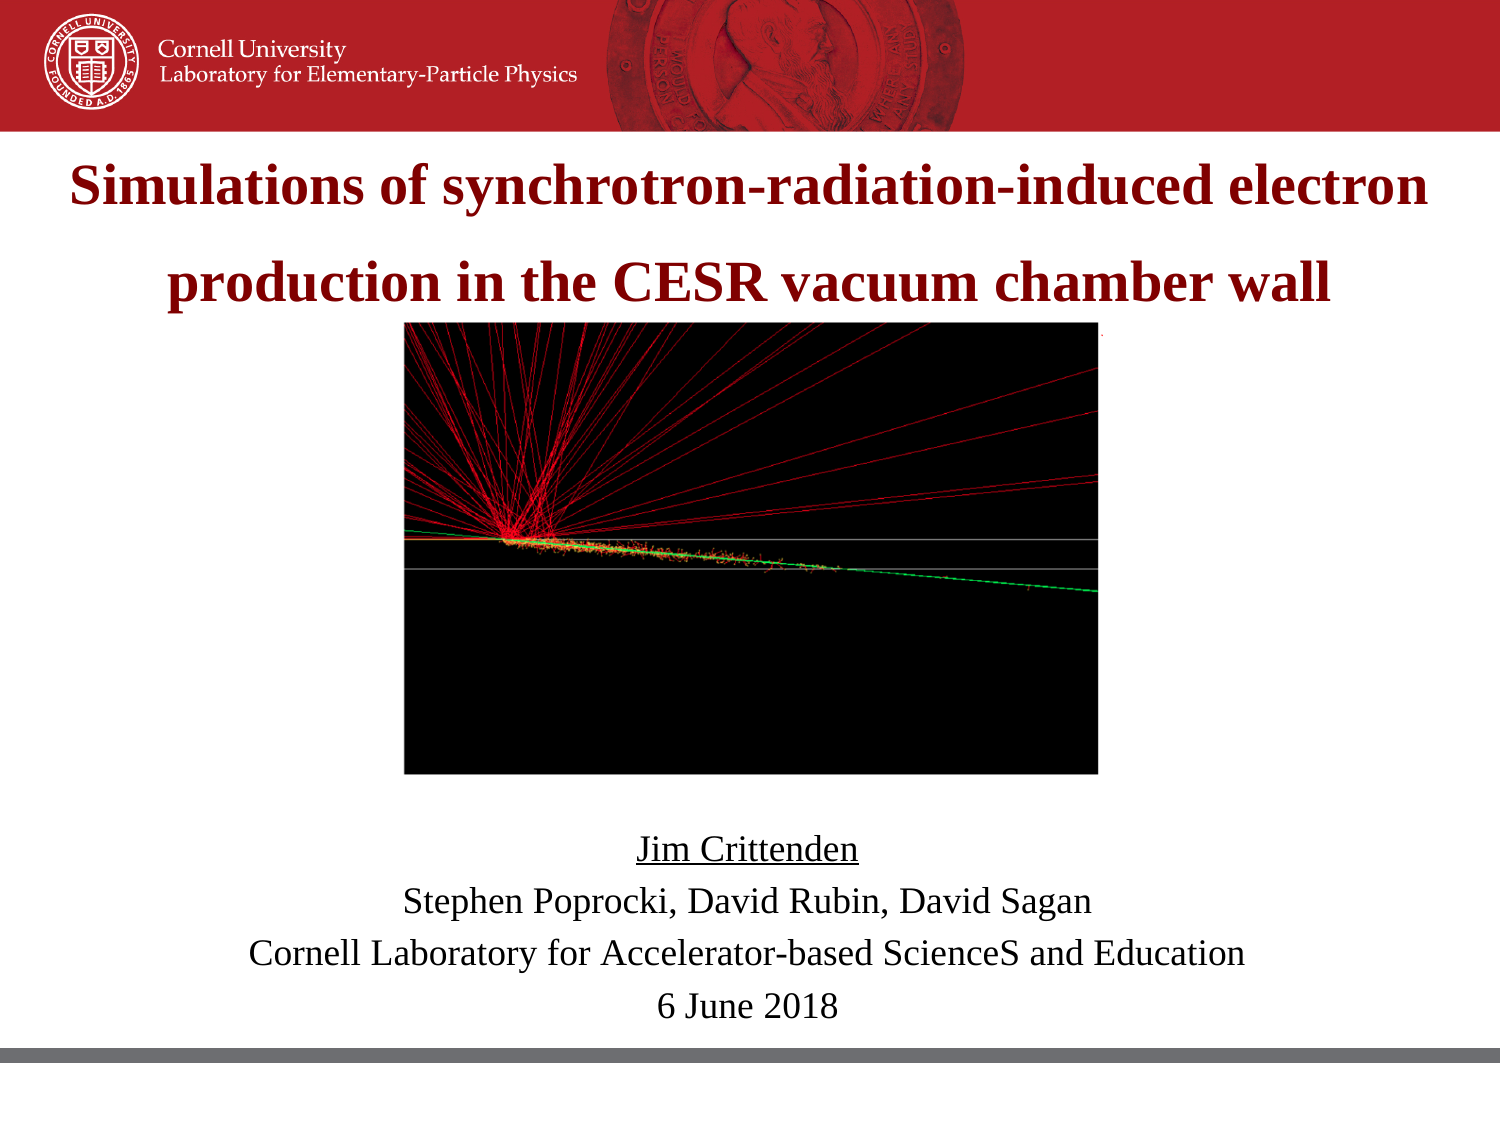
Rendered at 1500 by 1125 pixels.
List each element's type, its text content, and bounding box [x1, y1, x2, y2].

picture [397, 317, 1103, 781]
subtitle Jim Crittenden Stephen Poprocki, David Rubin, David Sagan Cornell Laboratory for Accelerator-based ScienceS and Education 6 June 2018 [225, 825, 1271, 1043]
picture [0, 0, 1500, 132]
title Simulations of synchrotron-radiation-induced electron production in the CESR vacuum chamber wall [0, 134, 1500, 300]
